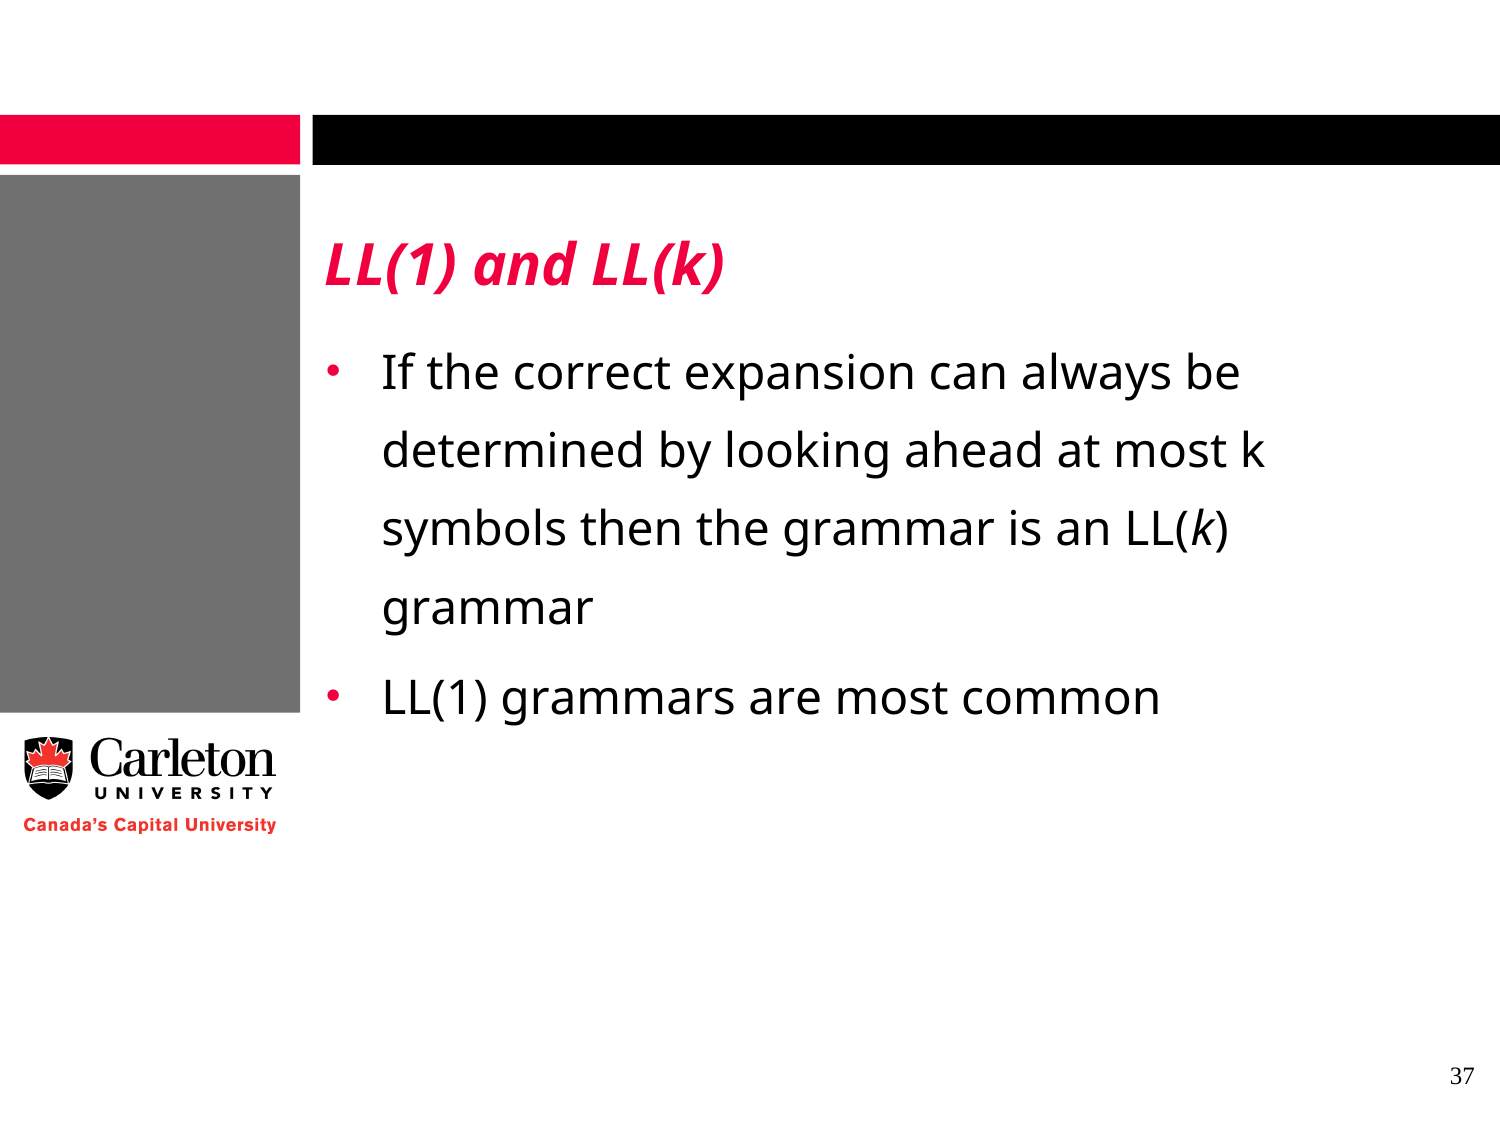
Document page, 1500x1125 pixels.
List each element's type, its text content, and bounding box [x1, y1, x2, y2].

title LL(1) and LL(k) [324, 187, 1450, 324]
picture [24, 737, 276, 834]
list If the correct expansion can always be determined by looking ahead at most k symbols then the grammar is an LL(k) grammar LL(1) grammars are most common [324, 324, 1450, 1068]
